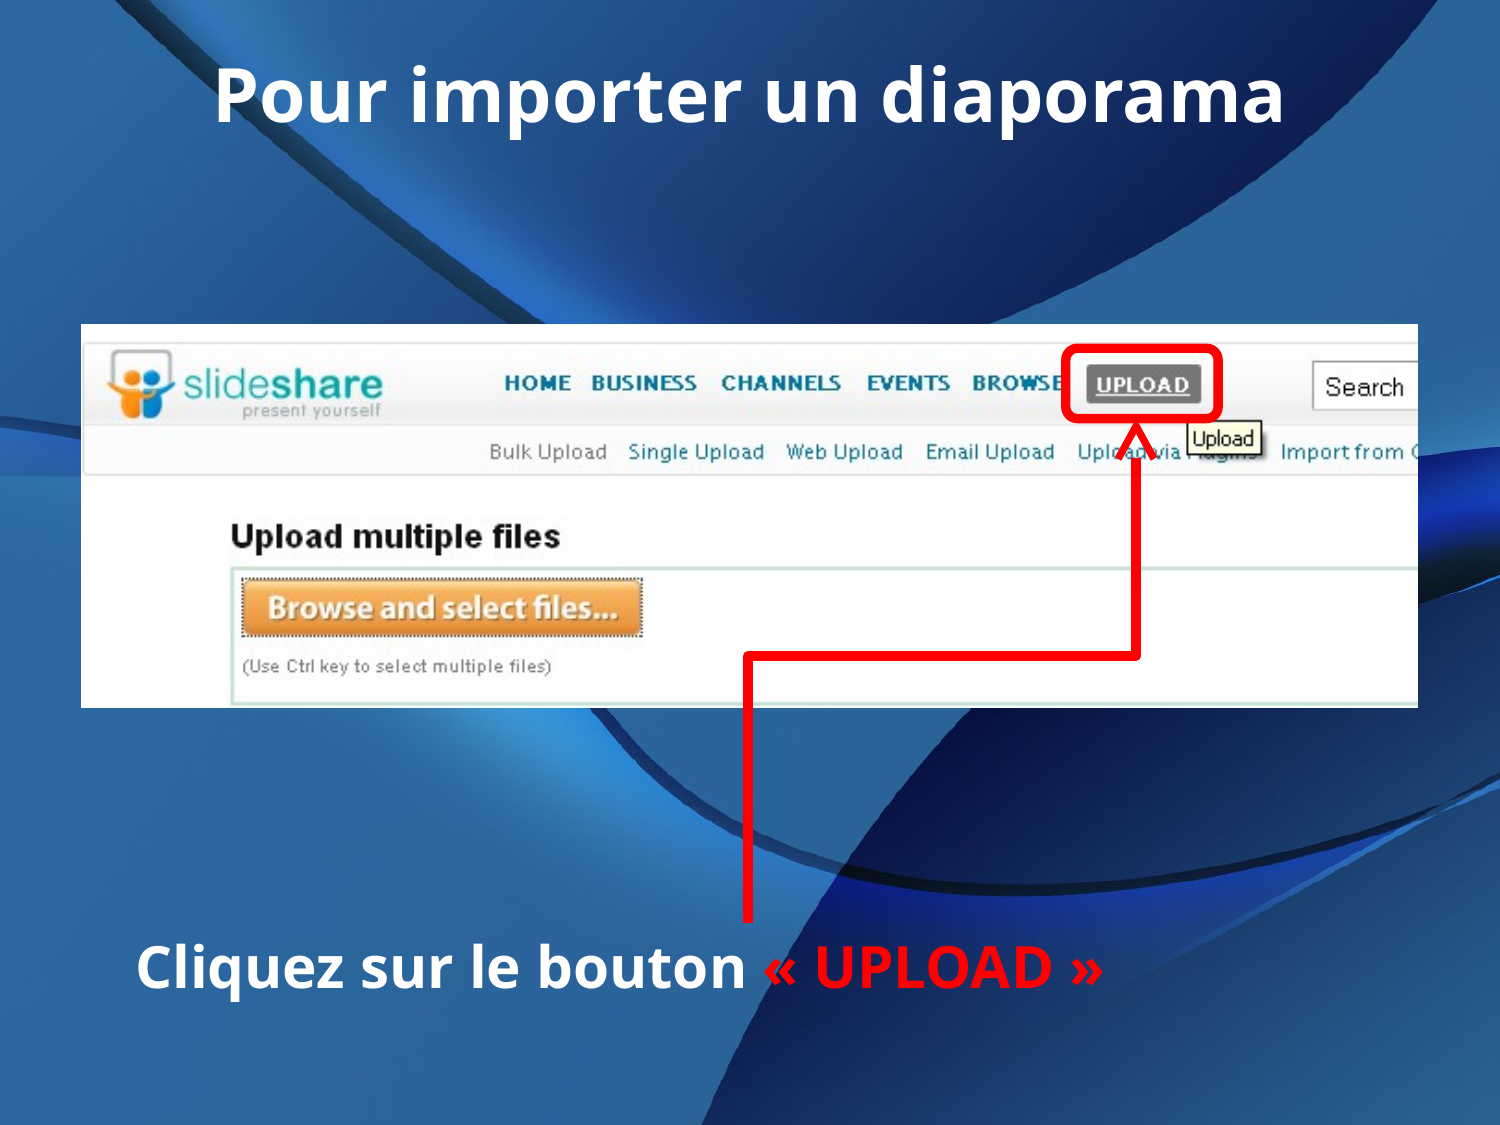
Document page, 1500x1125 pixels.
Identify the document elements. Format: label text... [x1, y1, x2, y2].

picture [0, 0, 1500, 1125]
title Pour importer un diaporama [78, 36, 1422, 148]
list Cliquez sur le bouton « UPLOAD » [76, 922, 1420, 992]
